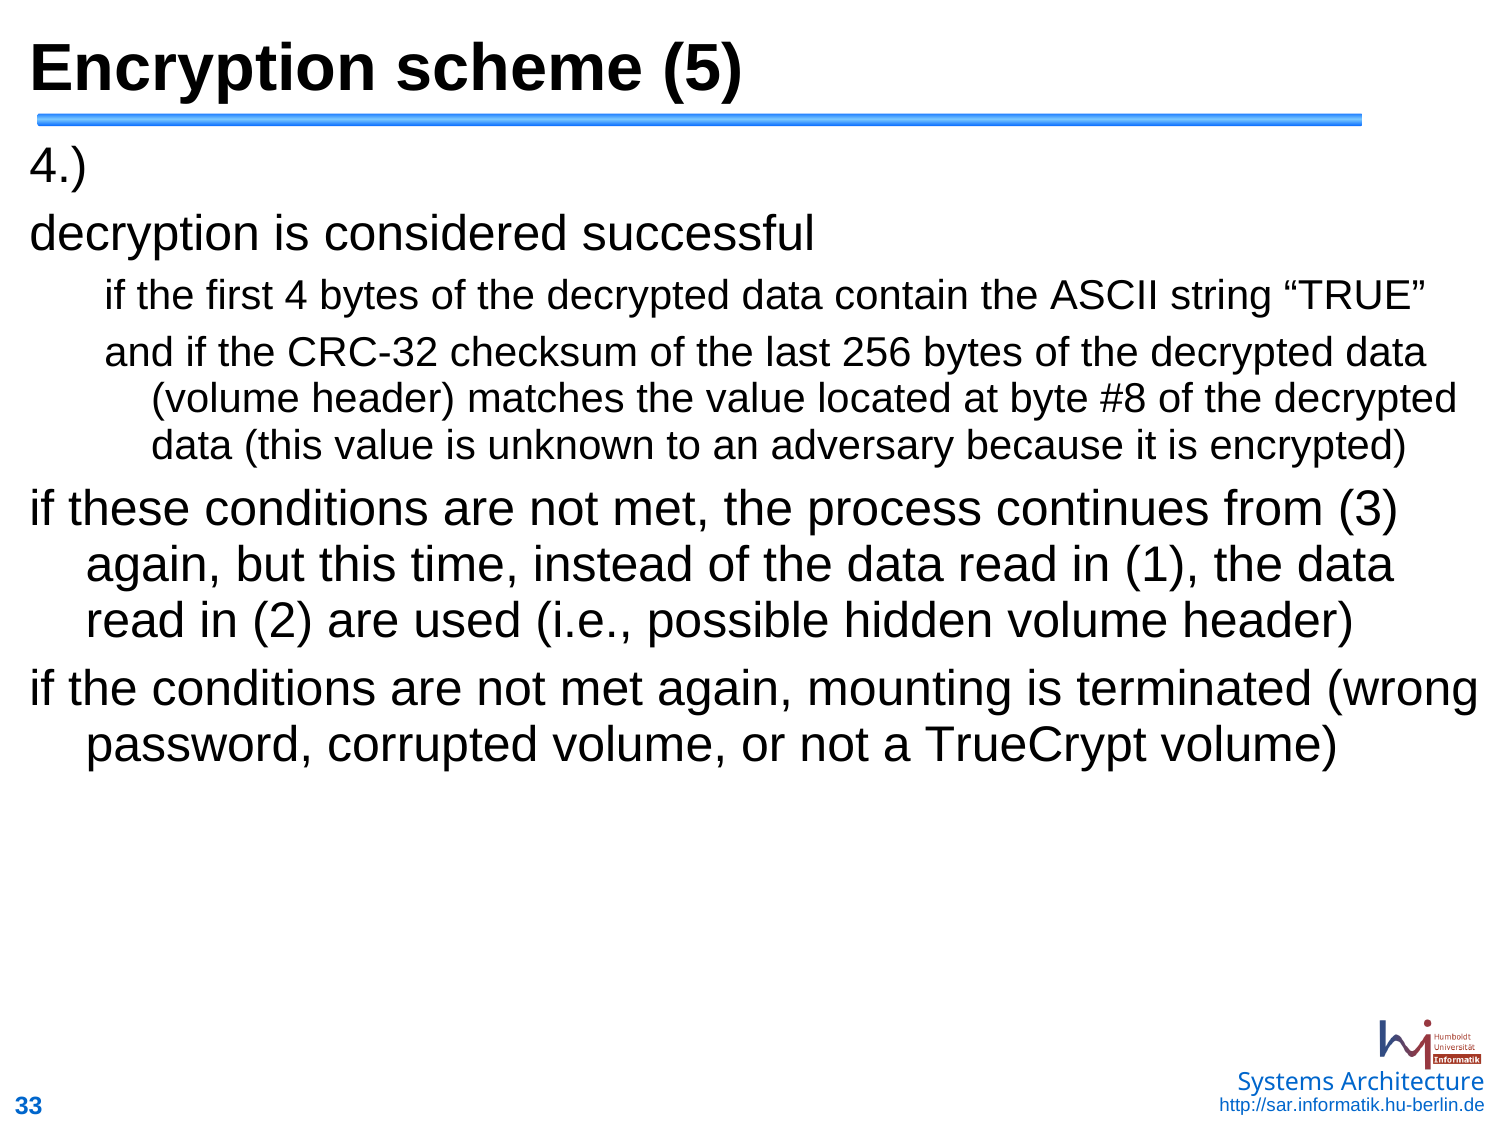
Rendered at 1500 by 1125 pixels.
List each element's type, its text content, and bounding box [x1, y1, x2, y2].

list 4.) decryption is considered successful if the first 4 bytes of the decrypted data contain the ASCII string “TRUE” and if the CRC-32 checksum of the last 256 bytes of the decrypted data (volume header) matches the value located at byte #8 of the decrypted data (this value is unknown to an adversary because it is encrypted) if these conditions are not met, the process continues from (3) again, but this time, instead of the data read in (1), the data read in (2) are used (i.e., possible hidden volume header) if the conditions are not met again, mounting is terminated (wrong password, corrupted volume, or not a TrueCrypt volume) [29, 137, 1500, 1044]
title Encryption scheme (5) [29, 26, 1500, 108]
picture [1376, 1044, 1483, 1071]
